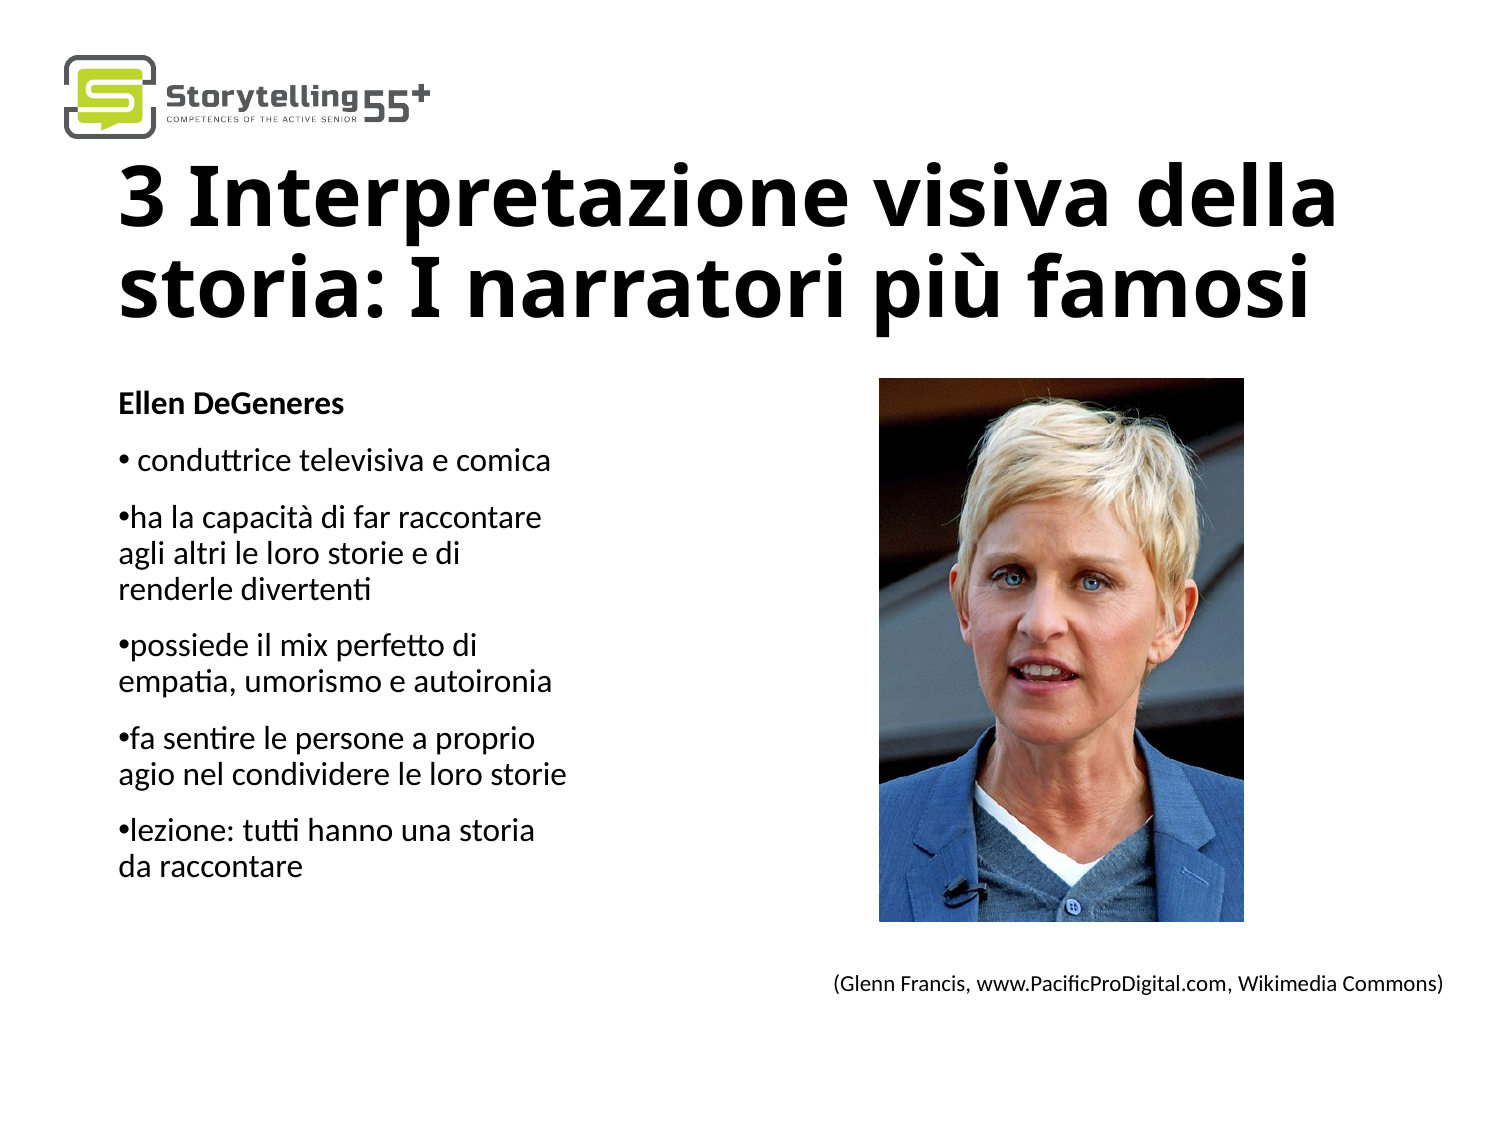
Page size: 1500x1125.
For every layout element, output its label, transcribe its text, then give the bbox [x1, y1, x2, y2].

picture [64, 55, 430, 139]
picture [879, 378, 1244, 922]
title 3 Interpretazione visiva della storia: I narratori più famosi [103, 75, 1381, 526]
list Ellen DeGeneres conduttrice televisiva e comica ha la capacità di far raccontare agli altri le loro storie e di renderle divertenti possiede il mix perfetto di empatia, umorismo e autoironia fa sentire le persone a proprio agio nel condividere le loro storie lezione: tutti hanno una storia da raccontare [103, 378, 588, 1091]
text_box (Glenn Francis, www.PacificProDigital.com, Wikimedia Commons) [771, 961, 1489, 1004]
